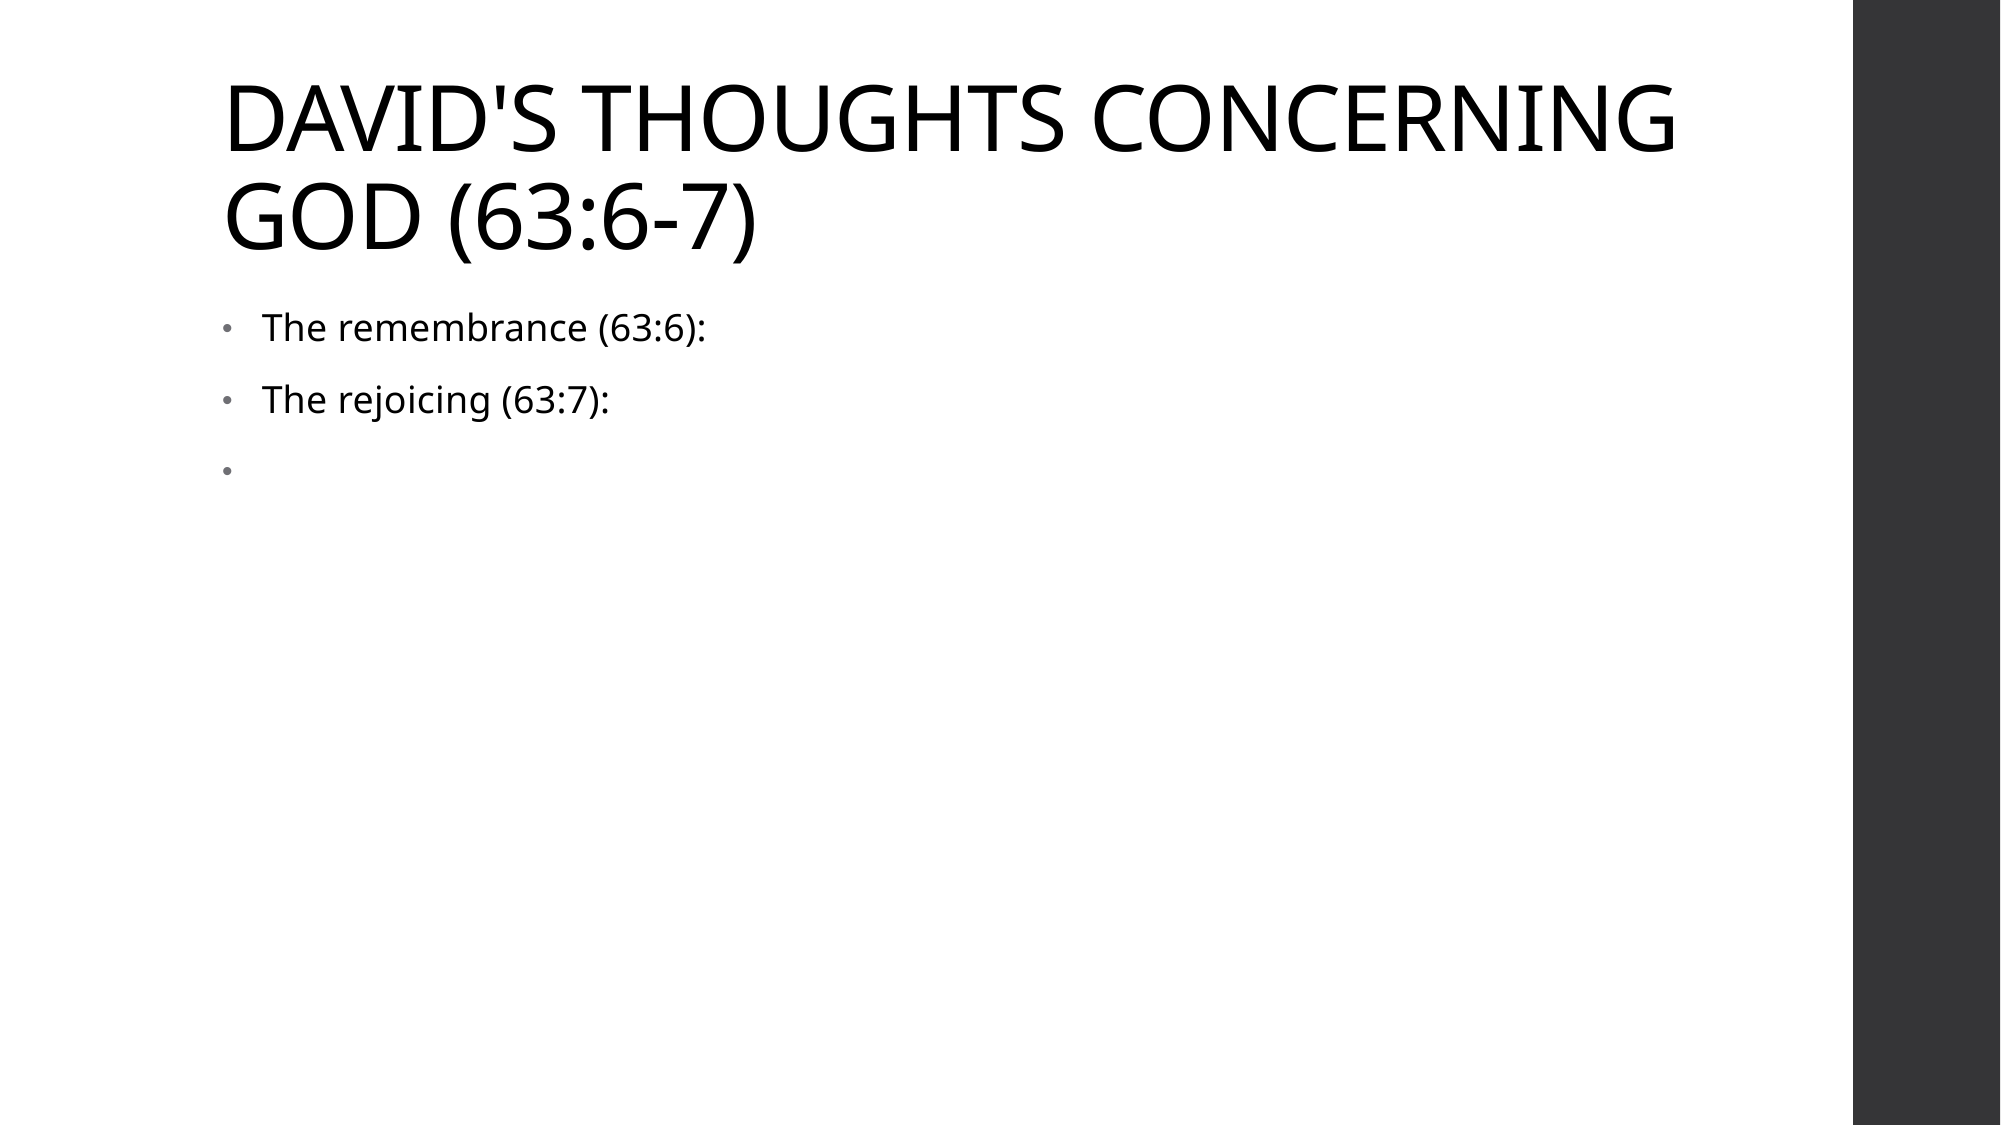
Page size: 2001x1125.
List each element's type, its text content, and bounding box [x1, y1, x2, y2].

list The remembrance (63:6): The rejoicing (63:7): [206, 299, 1617, 1014]
title DAVID'S THOUGHTS CONCERNING GOD (63:6-7) [206, 60, 1797, 278]
